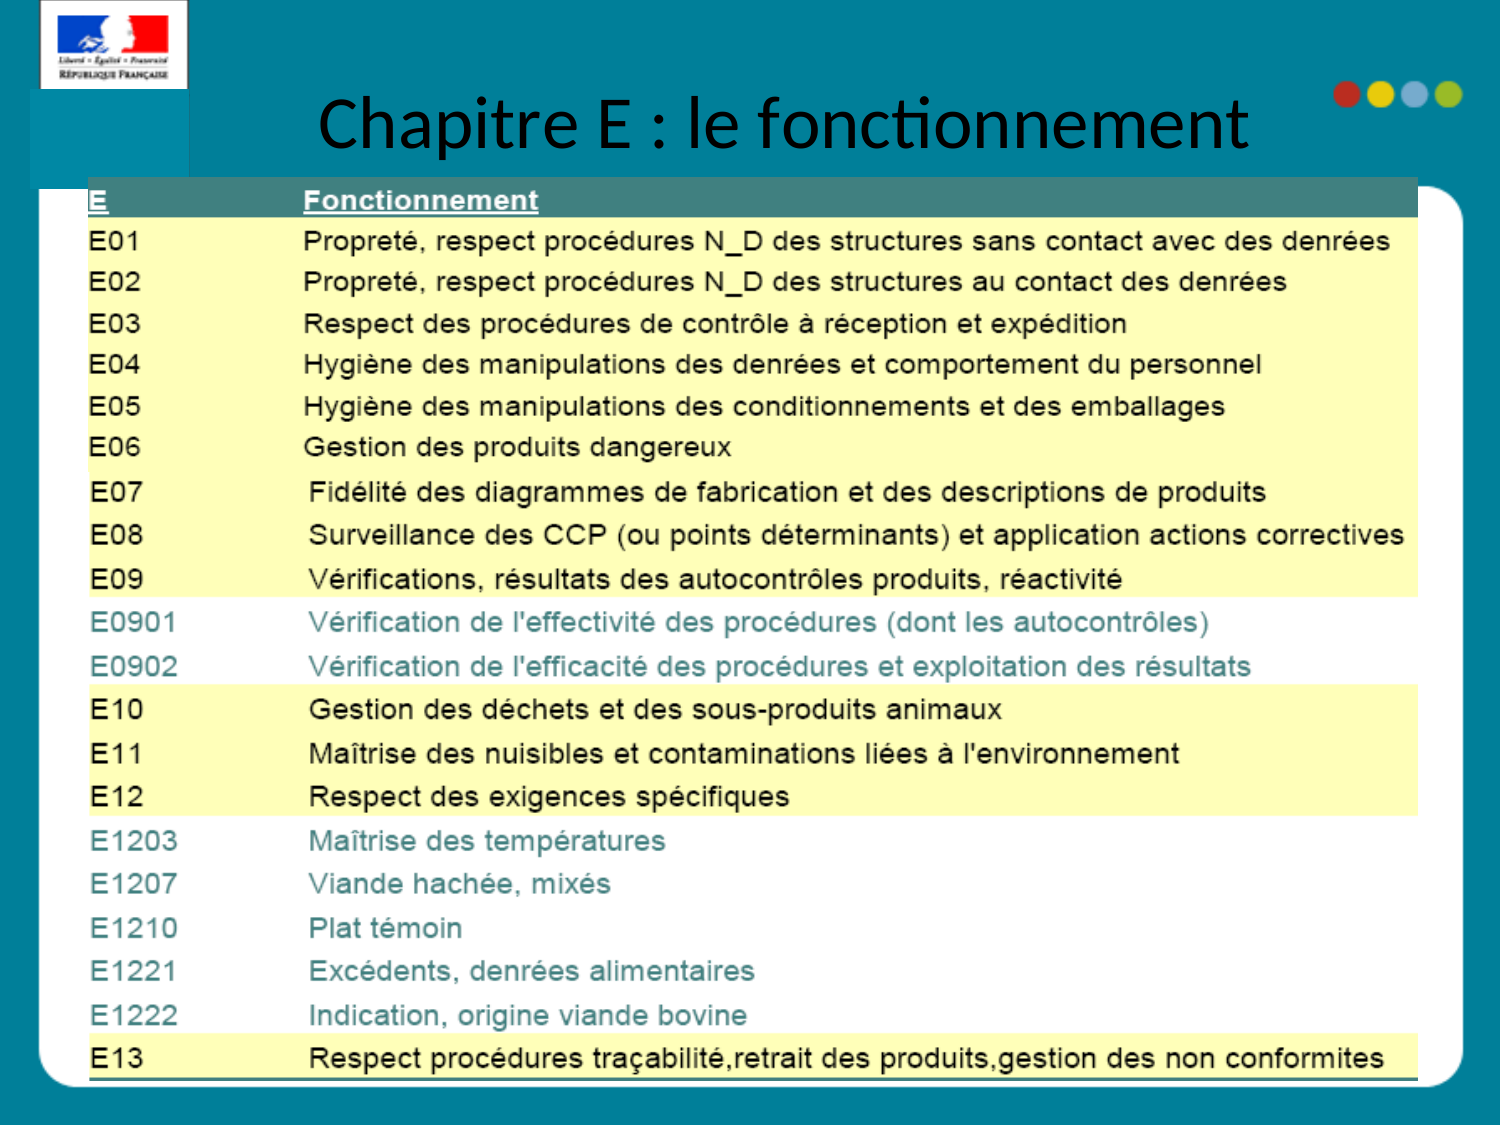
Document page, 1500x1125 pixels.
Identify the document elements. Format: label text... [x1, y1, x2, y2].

title Chapitre E : le fonctionnement [147, 0, 1423, 237]
picture [88, 177, 1418, 1081]
